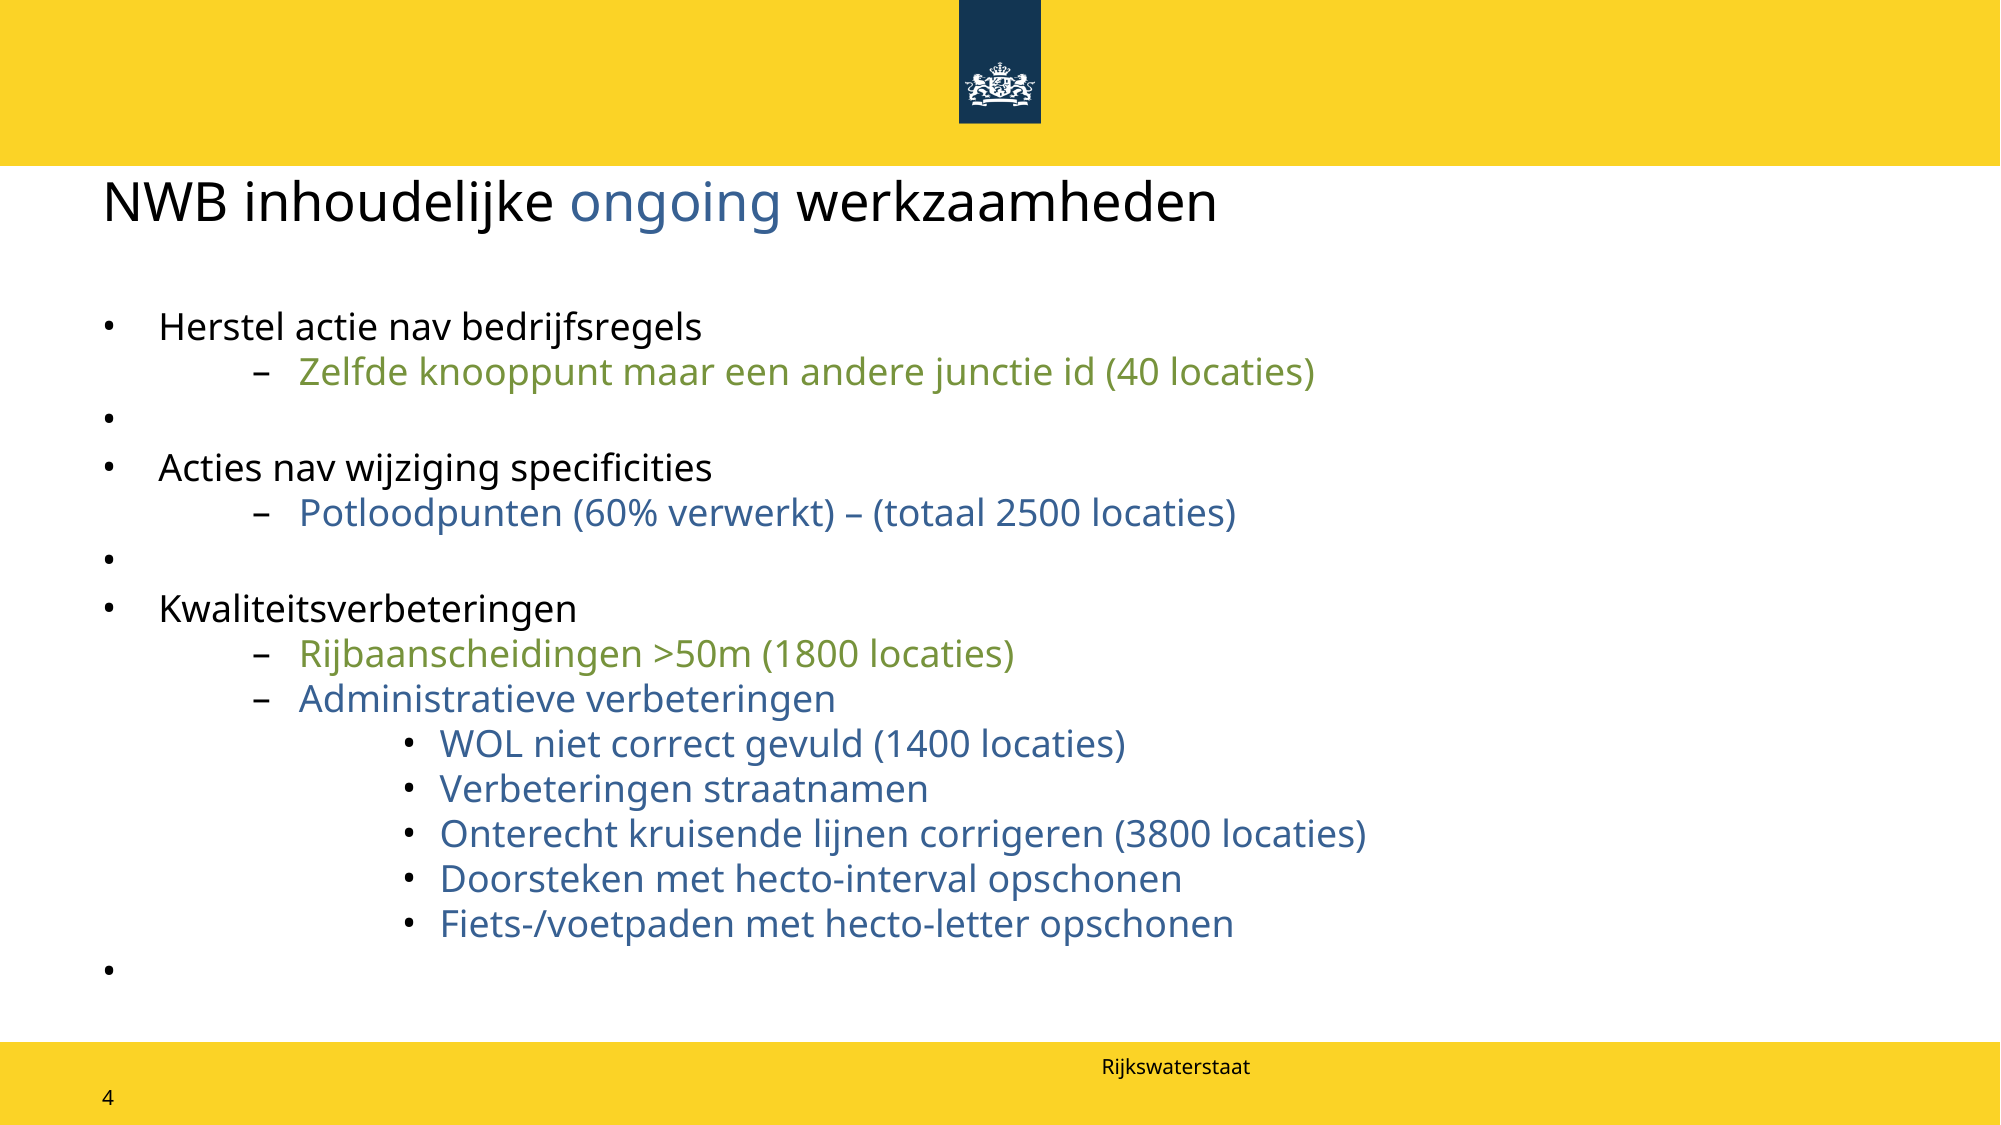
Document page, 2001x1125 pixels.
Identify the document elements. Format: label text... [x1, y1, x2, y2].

text_box 4 [102, 1084, 519, 1105]
title NWB inhoudelijke ongoing werkzaamheden [102, 162, 1940, 244]
list Herstel actie nav bedrijfsregels Zelfde knooppunt maar een andere junctie id (40 locaties) Acties nav wijziging specificities Potloodpunten (60% verwerkt) – (totaal 2500 locaties) Kwaliteitsverbeteringen Rijbaanscheidingen >50m (1800 locaties) Administratieve verbeteringen WOL niet correct gevuld (1400 locaties) Verbeteringen straatnamen Onterecht kruisende lijnen corrigeren (3800 locaties) Doorsteken met hecto-interval opschonen Fiets-/voetpaden met hecto-letter opschonen [102, 302, 1940, 1019]
